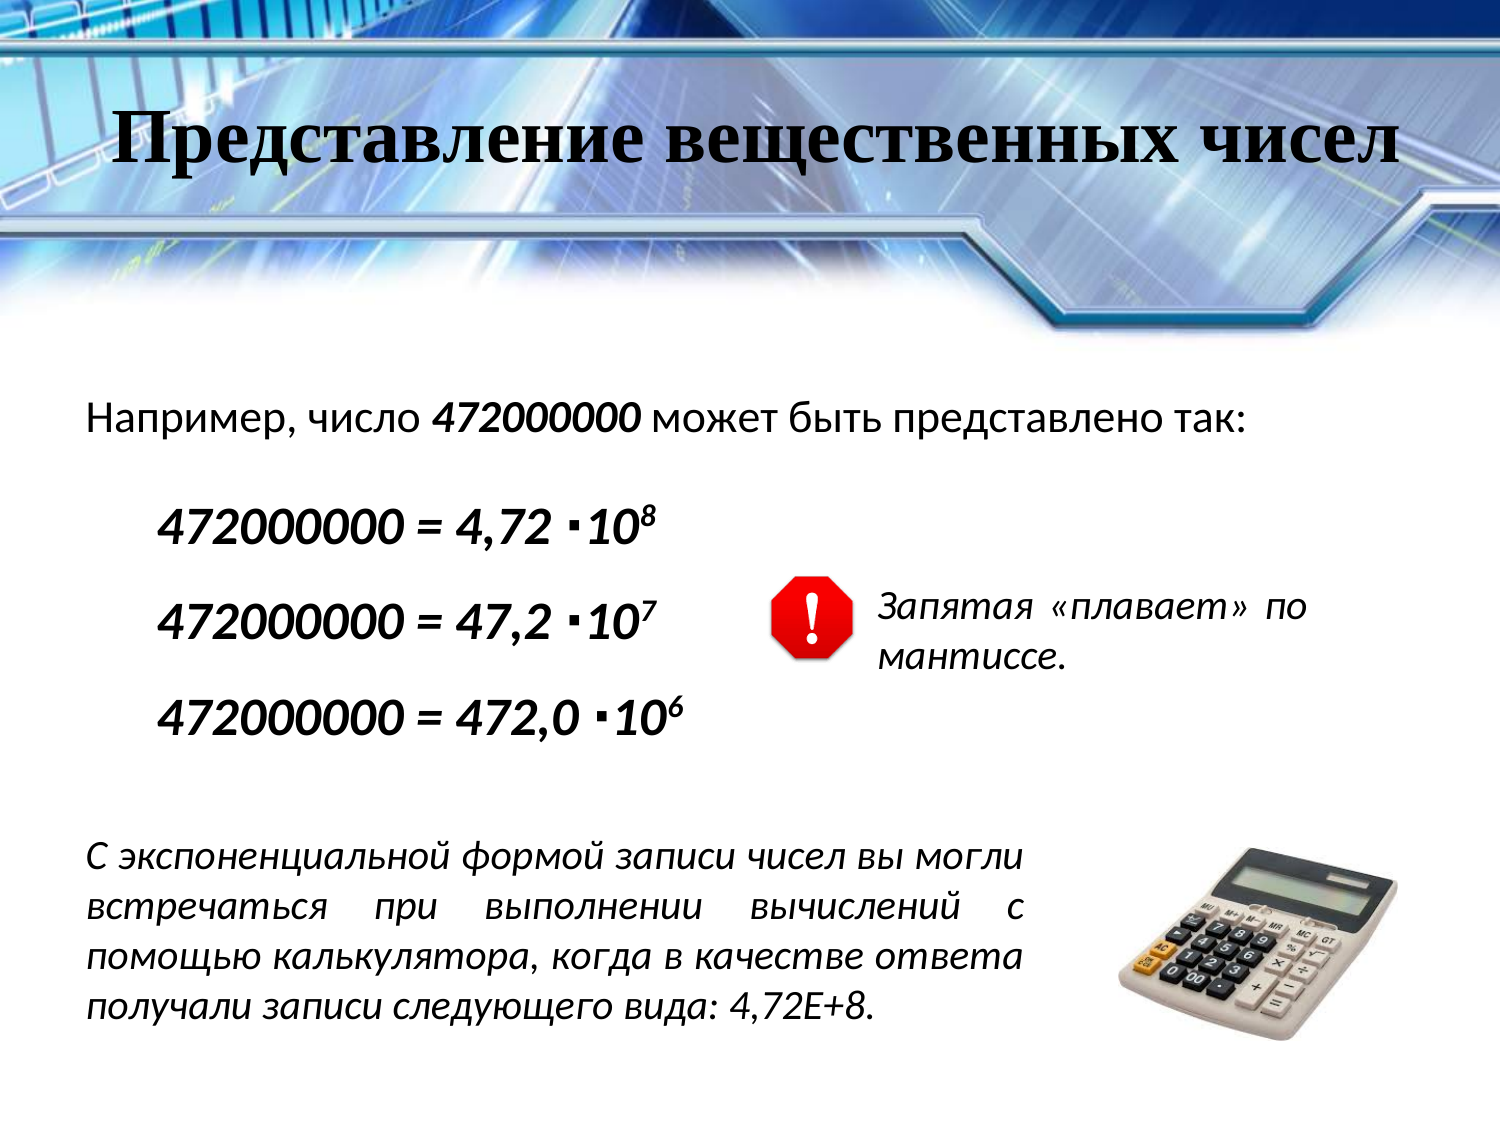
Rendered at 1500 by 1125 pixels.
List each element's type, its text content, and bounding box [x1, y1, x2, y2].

text_box Например, число 472000000 может быть представлено так: 472000000 = 4,72 ⋅108 472000000 = 47,2 ⋅107 472000000 = 472,0 ⋅106 [70, 379, 1406, 840]
text_box Представление вещественных чисел [88, 72, 1425, 191]
text_box Запятая «плавает» по мантиссе. [862, 570, 1323, 686]
picture [0, 0, 1500, 1125]
text_box С экспоненциальной формой записи чисел вы могли встречаться при выполнении вычислений с помощью калькулятора, когда в качестве ответа получали записи следующего вида: 4,72E+8. [70, 820, 1040, 1056]
